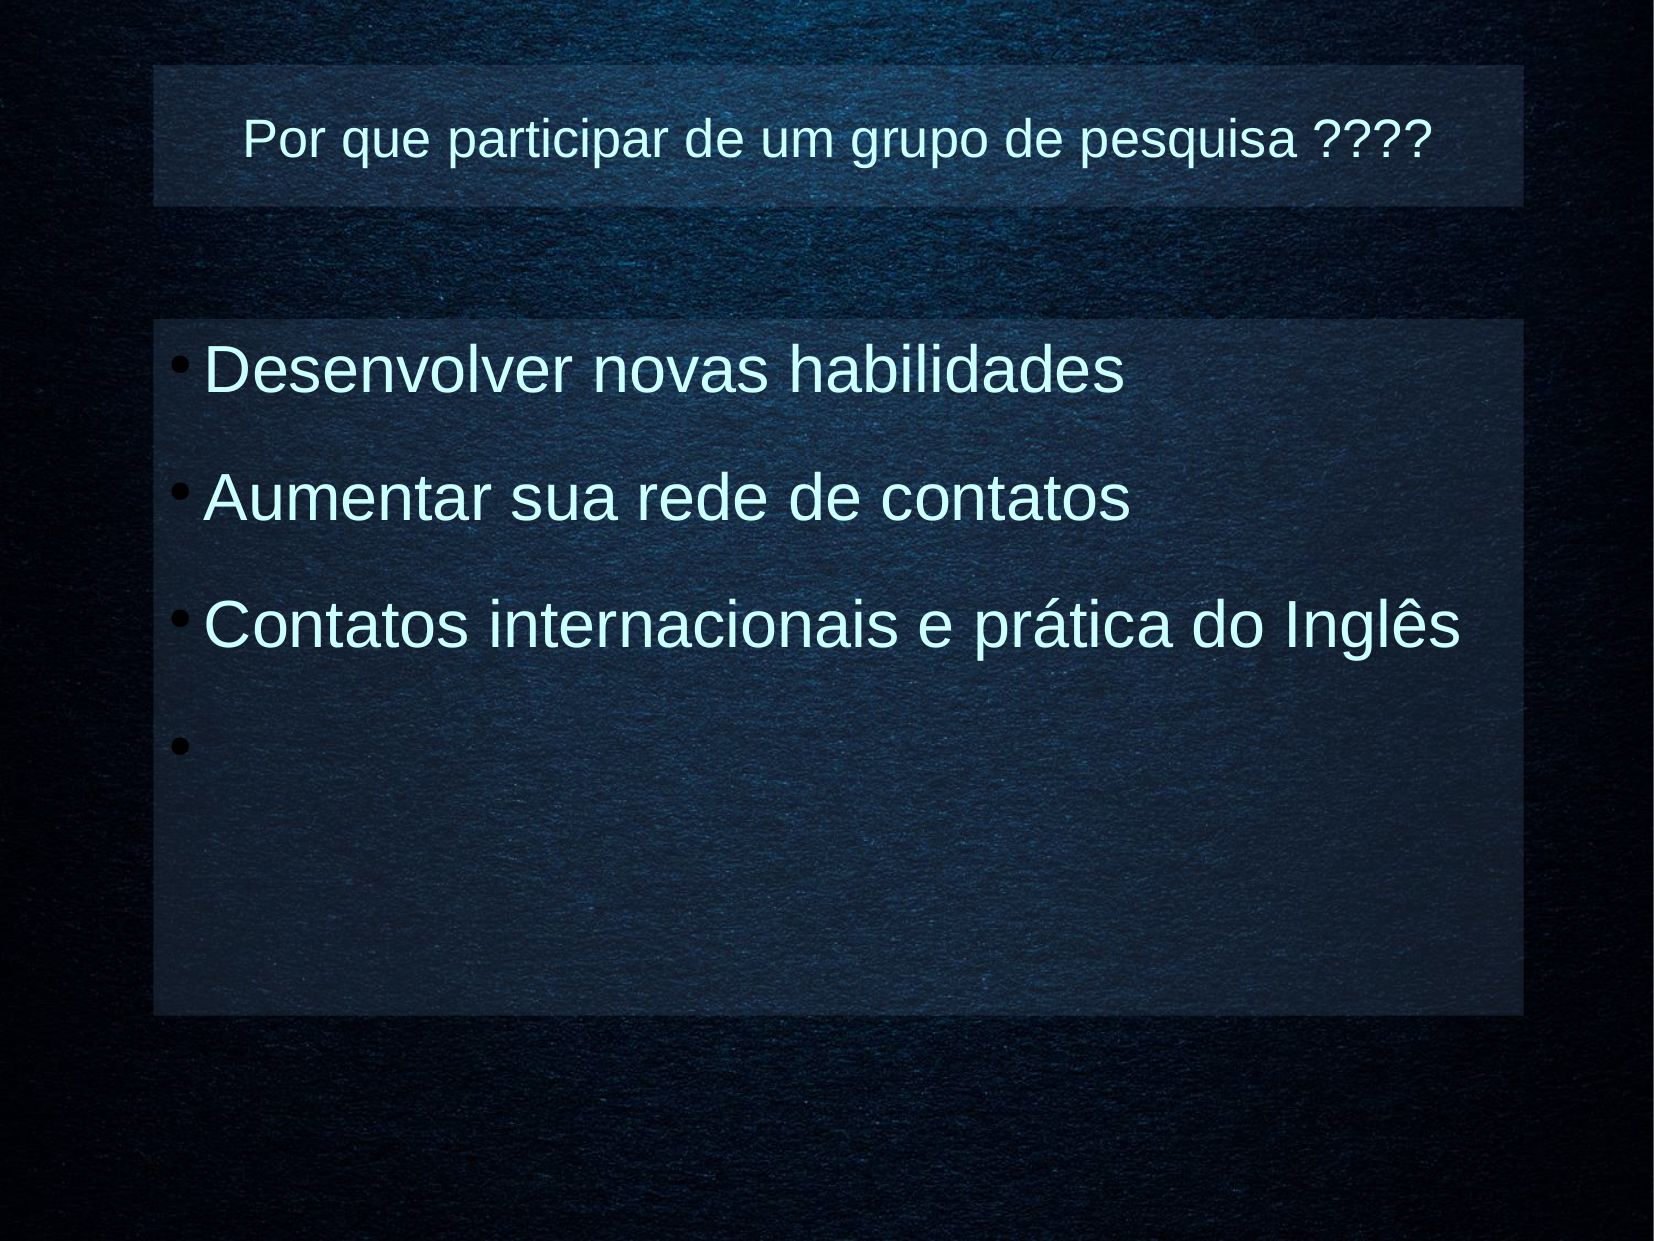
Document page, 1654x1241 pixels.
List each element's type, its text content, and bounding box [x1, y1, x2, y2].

text_box Por que participar de um grupo de pesquisa ???? [153, 64, 1524, 207]
picture [0, 0, 1654, 1241]
text_box Desenvolver novas habilidades Aumentar sua rede de contatos Contatos internacionais e prática do Inglês [153, 318, 1524, 1016]
